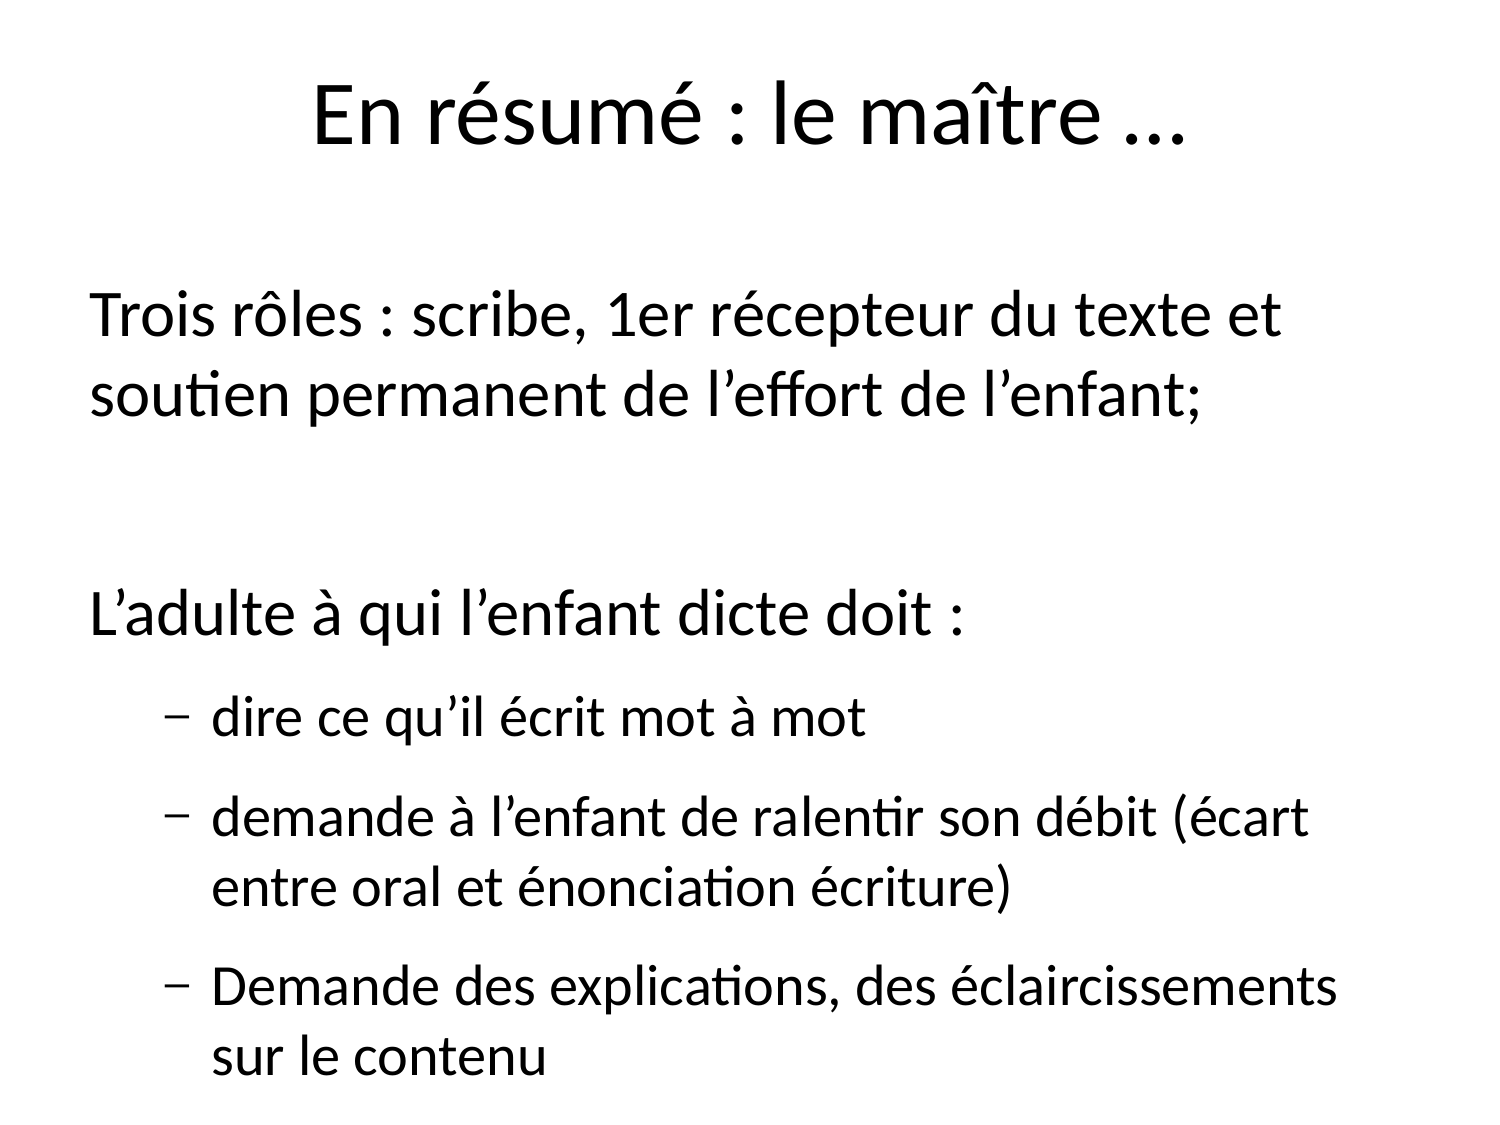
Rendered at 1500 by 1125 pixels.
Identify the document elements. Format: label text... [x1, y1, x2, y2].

list Trois rôles : scribe, 1er récepteur du texte et soutien permanent de l’effort de l’enfant; L’adulte à qui l’enfant dicte doit : dire ce qu’il écrit mot à mot demande à l’enfant de ralentir son débit (écart entre oral et énonciation écriture) Demande des explications, des éclaircissements sur le contenu s’étonner, répéter, écrire, manifester son embarras devant la forme de l’énonciation proposer certaines corrections (les normes de l’écrit, on ne peut pas laisser l’erreur) Relire - Recentre, intervient pour garder en vue le projet d’écriture, il sert de garde-fou [75, 262, 1425, 1005]
title En résumé : le maître … [75, 45, 1425, 233]
